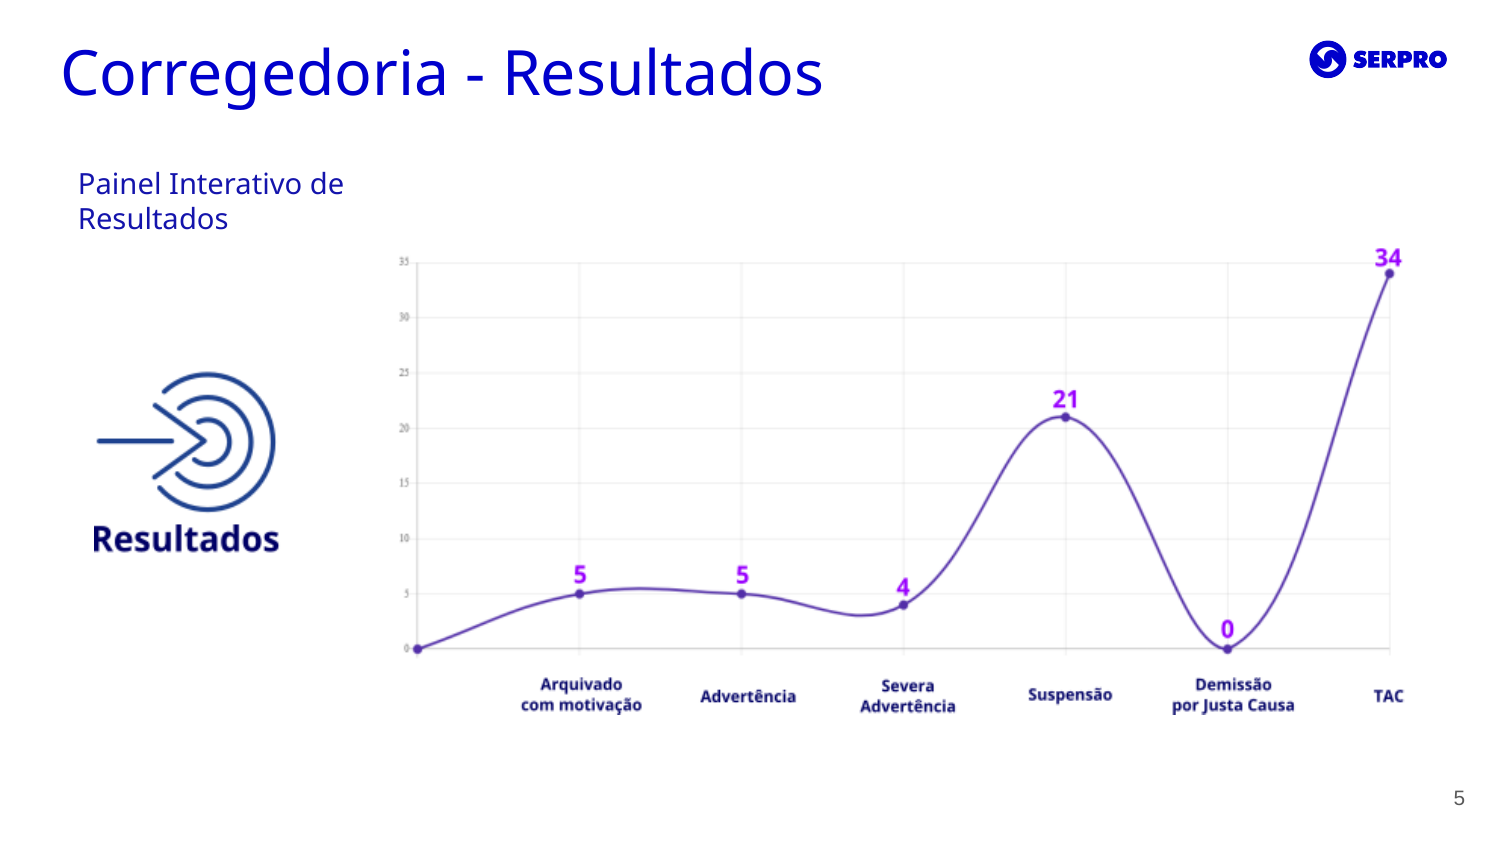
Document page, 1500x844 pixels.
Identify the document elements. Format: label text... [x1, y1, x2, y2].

text_box Painel Interativo de Resultados [63, 157, 501, 243]
picture [94, 247, 1406, 715]
text_box Corregedoria - Resultados [45, 32, 1191, 129]
text_box <número> [1389, 764, 1480, 830]
picture [1306, 37, 1450, 82]
